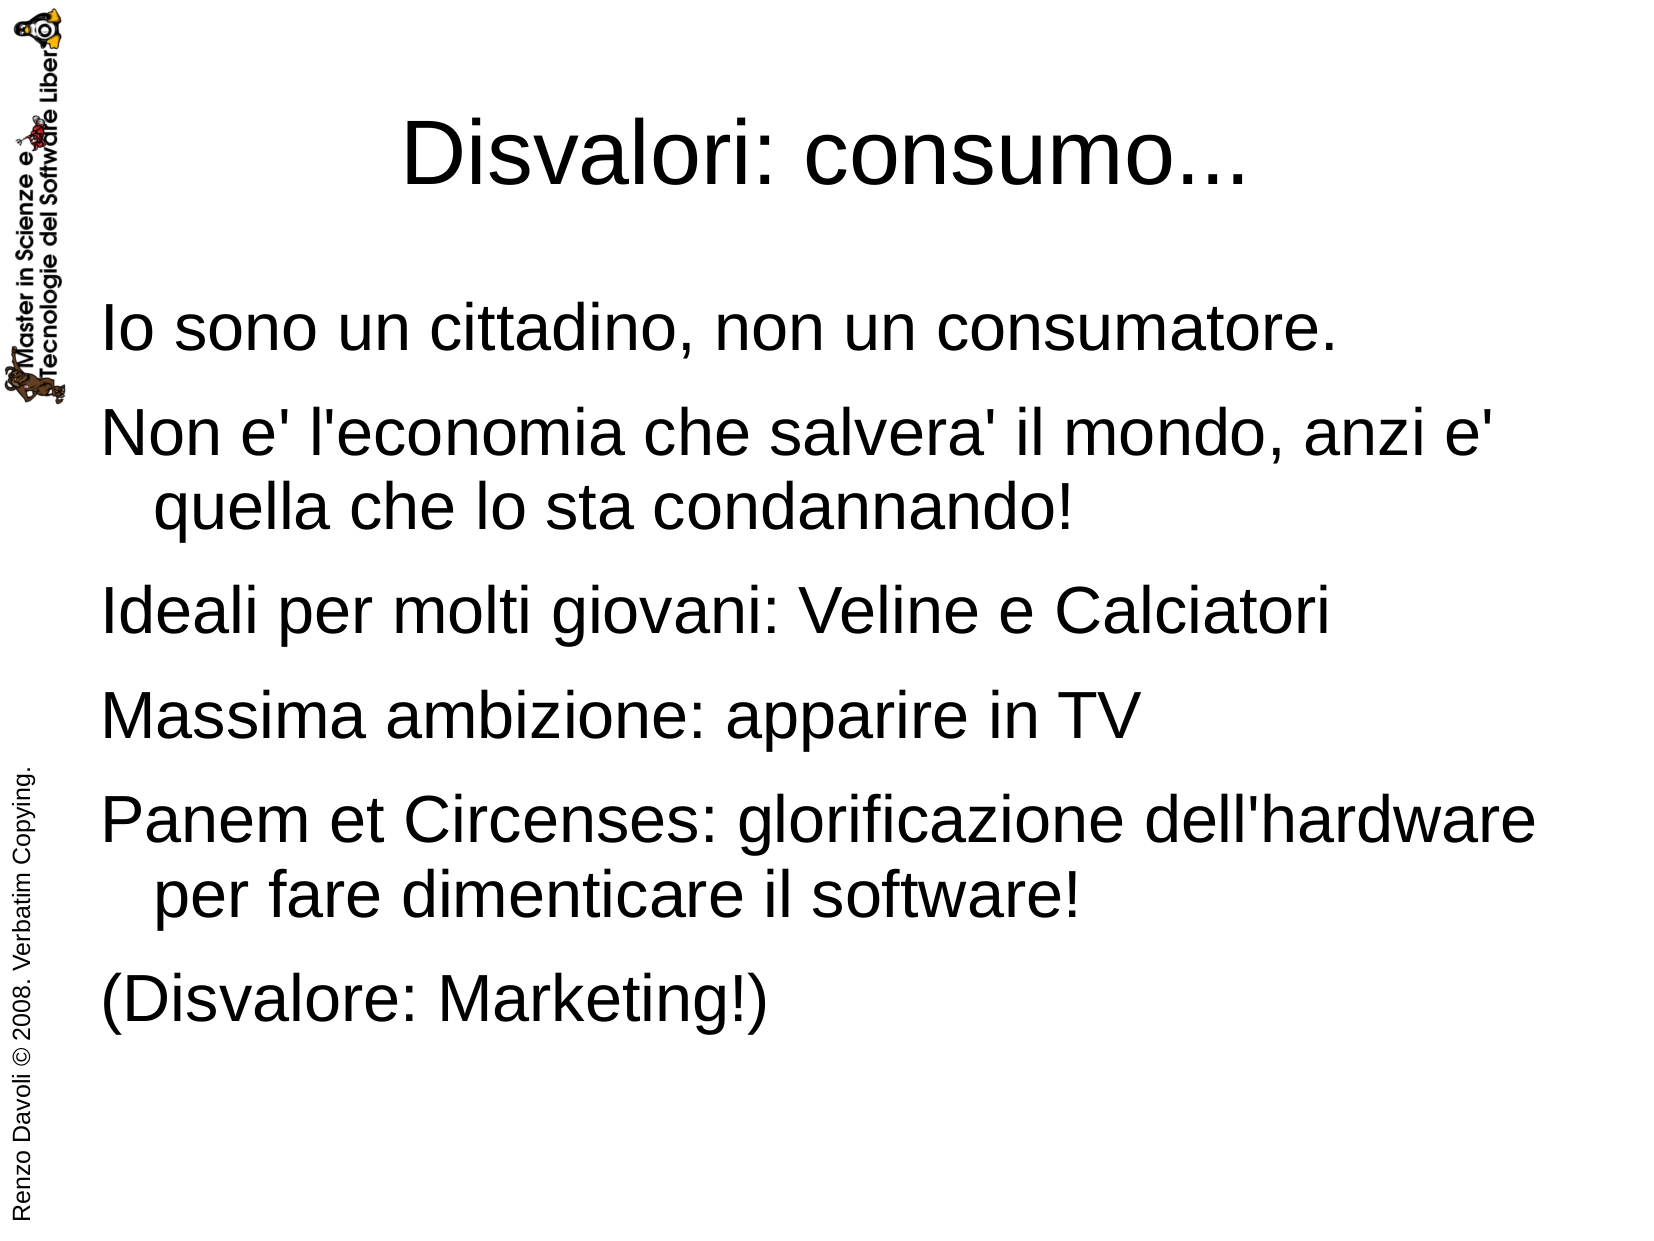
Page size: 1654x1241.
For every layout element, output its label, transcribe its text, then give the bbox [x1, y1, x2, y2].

list Io sono un cittadino, non un consumatore. Non e' l'economia che salvera' il mondo, anzi e' quella che lo sta condannando! Ideali per molti giovani: Veline e Calciatori Massima ambizione: apparire in TV Panem et Circenses: glorificazione dell'hardware per fare dimenticare il software! (Disvalore: Marketing!) [82, 290, 1571, 1094]
title Disvalori: consumo... [82, 56, 1571, 250]
picture [1, 2, 69, 413]
